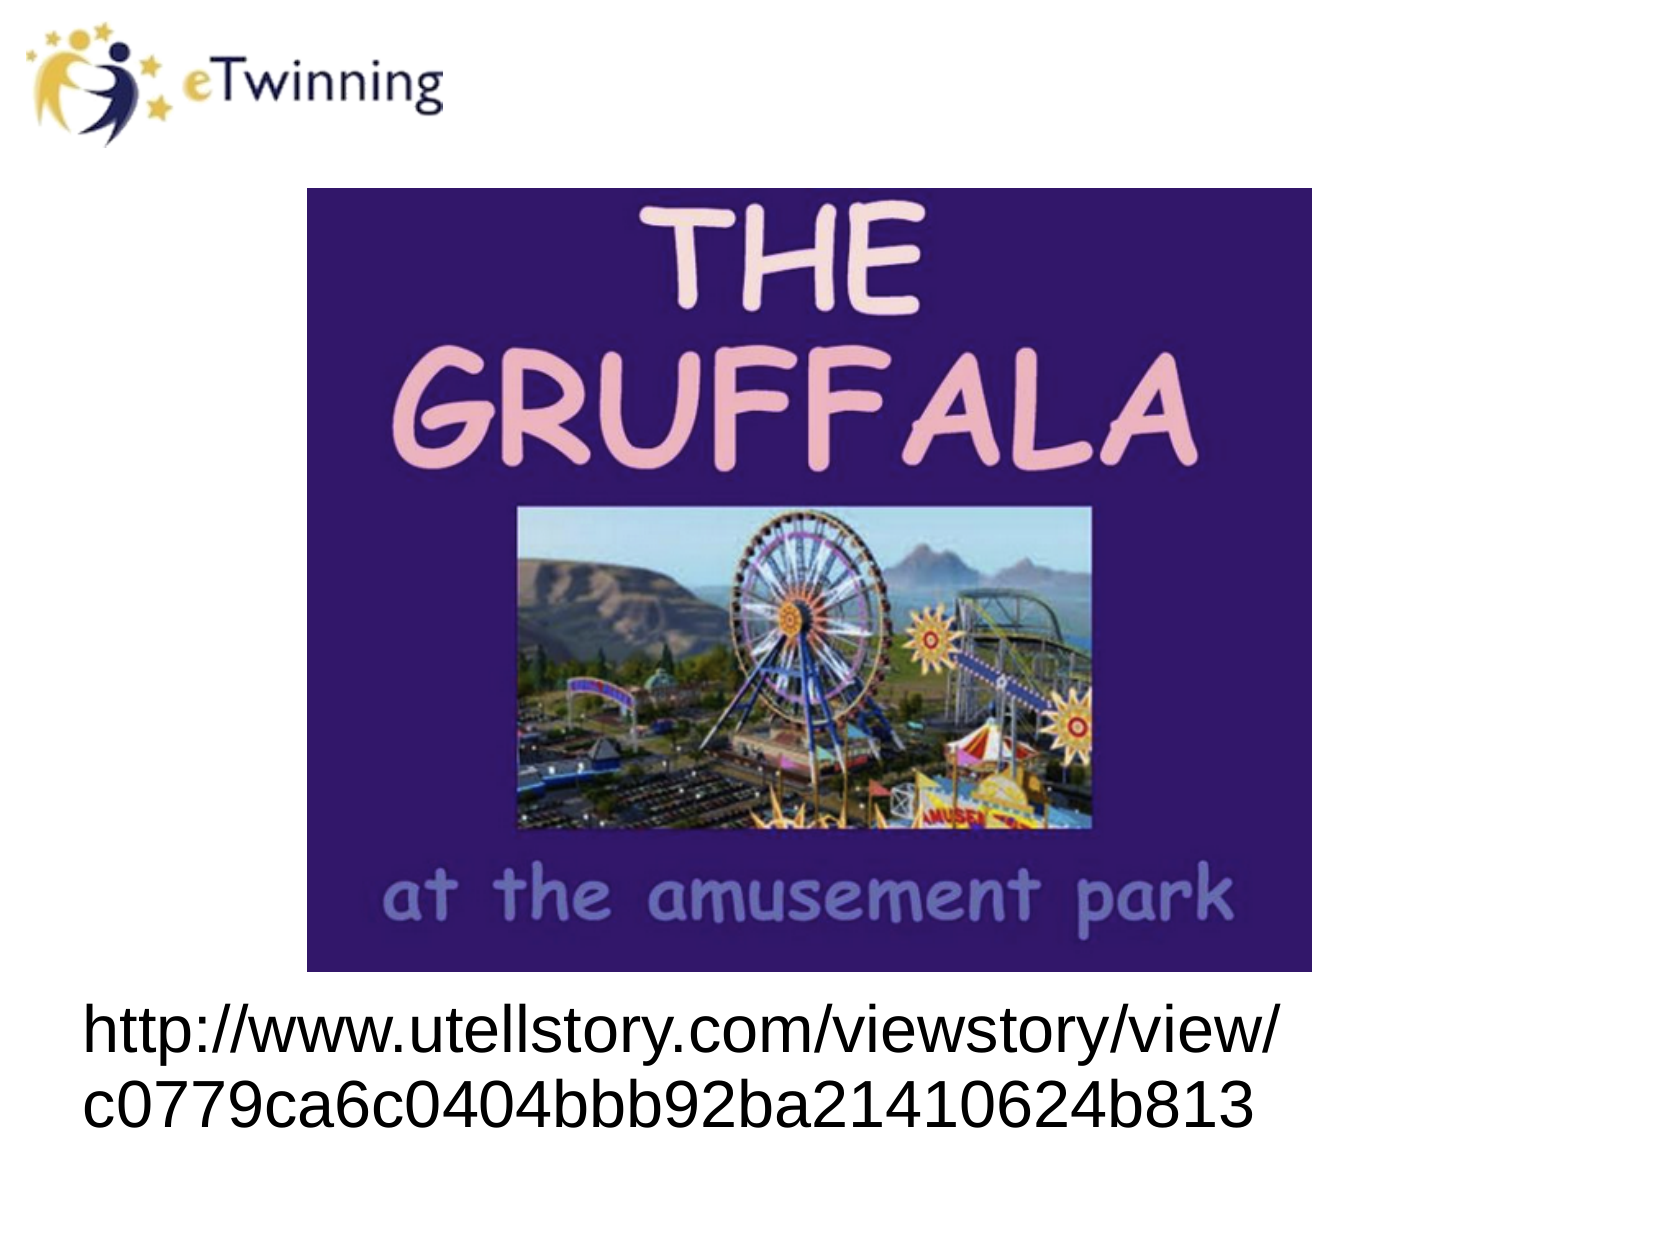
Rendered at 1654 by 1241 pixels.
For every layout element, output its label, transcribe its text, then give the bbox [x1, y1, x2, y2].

picture [26, 20, 443, 148]
subtitle http://www.utellstory.com/viewstory/view/c0779ca6c0404bbb92ba21410624b813 [82, 976, 1571, 1158]
picture [307, 188, 1312, 972]
